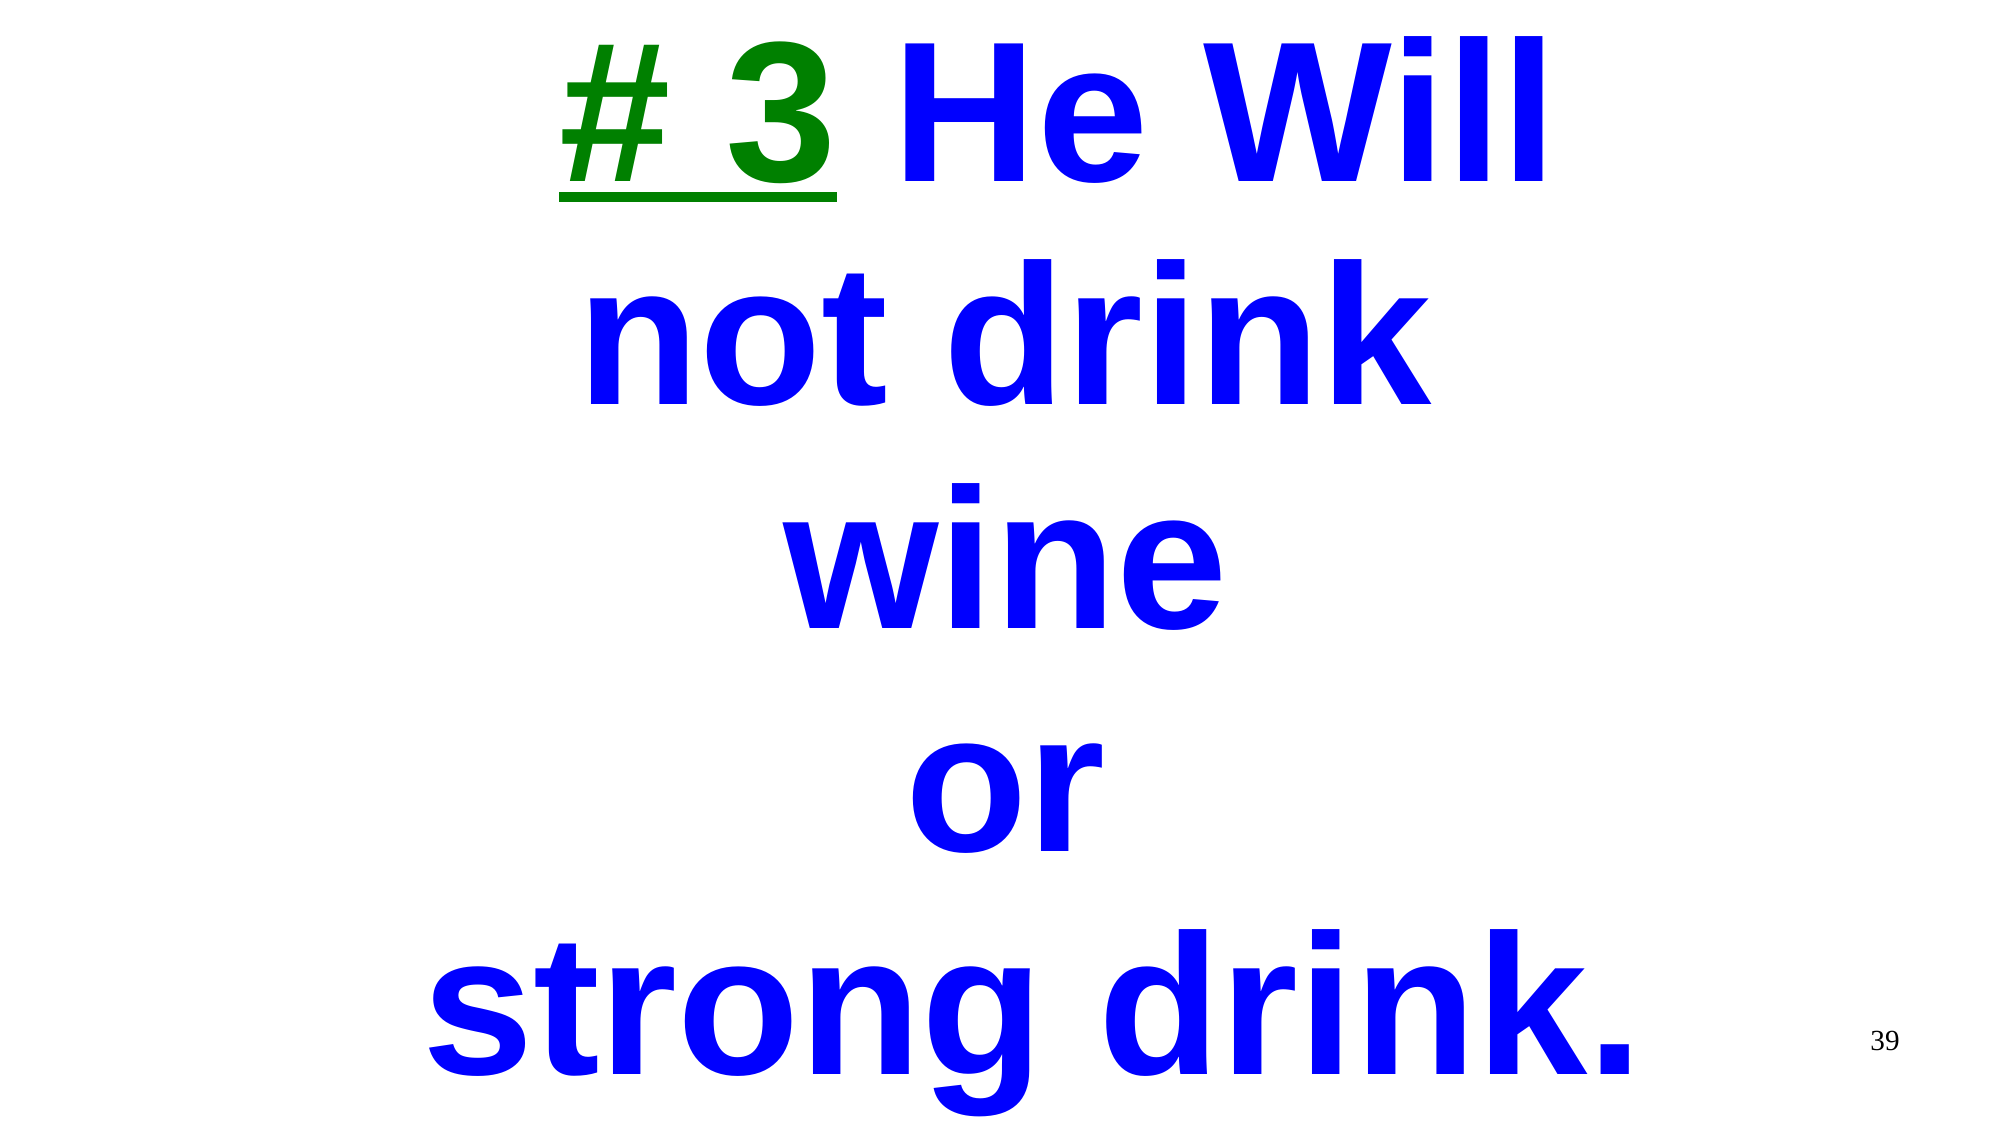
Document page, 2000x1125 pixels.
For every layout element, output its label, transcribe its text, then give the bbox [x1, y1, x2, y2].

list # 3 He Will not drink wine or strong drink. [0, 0, 1996, 1123]
